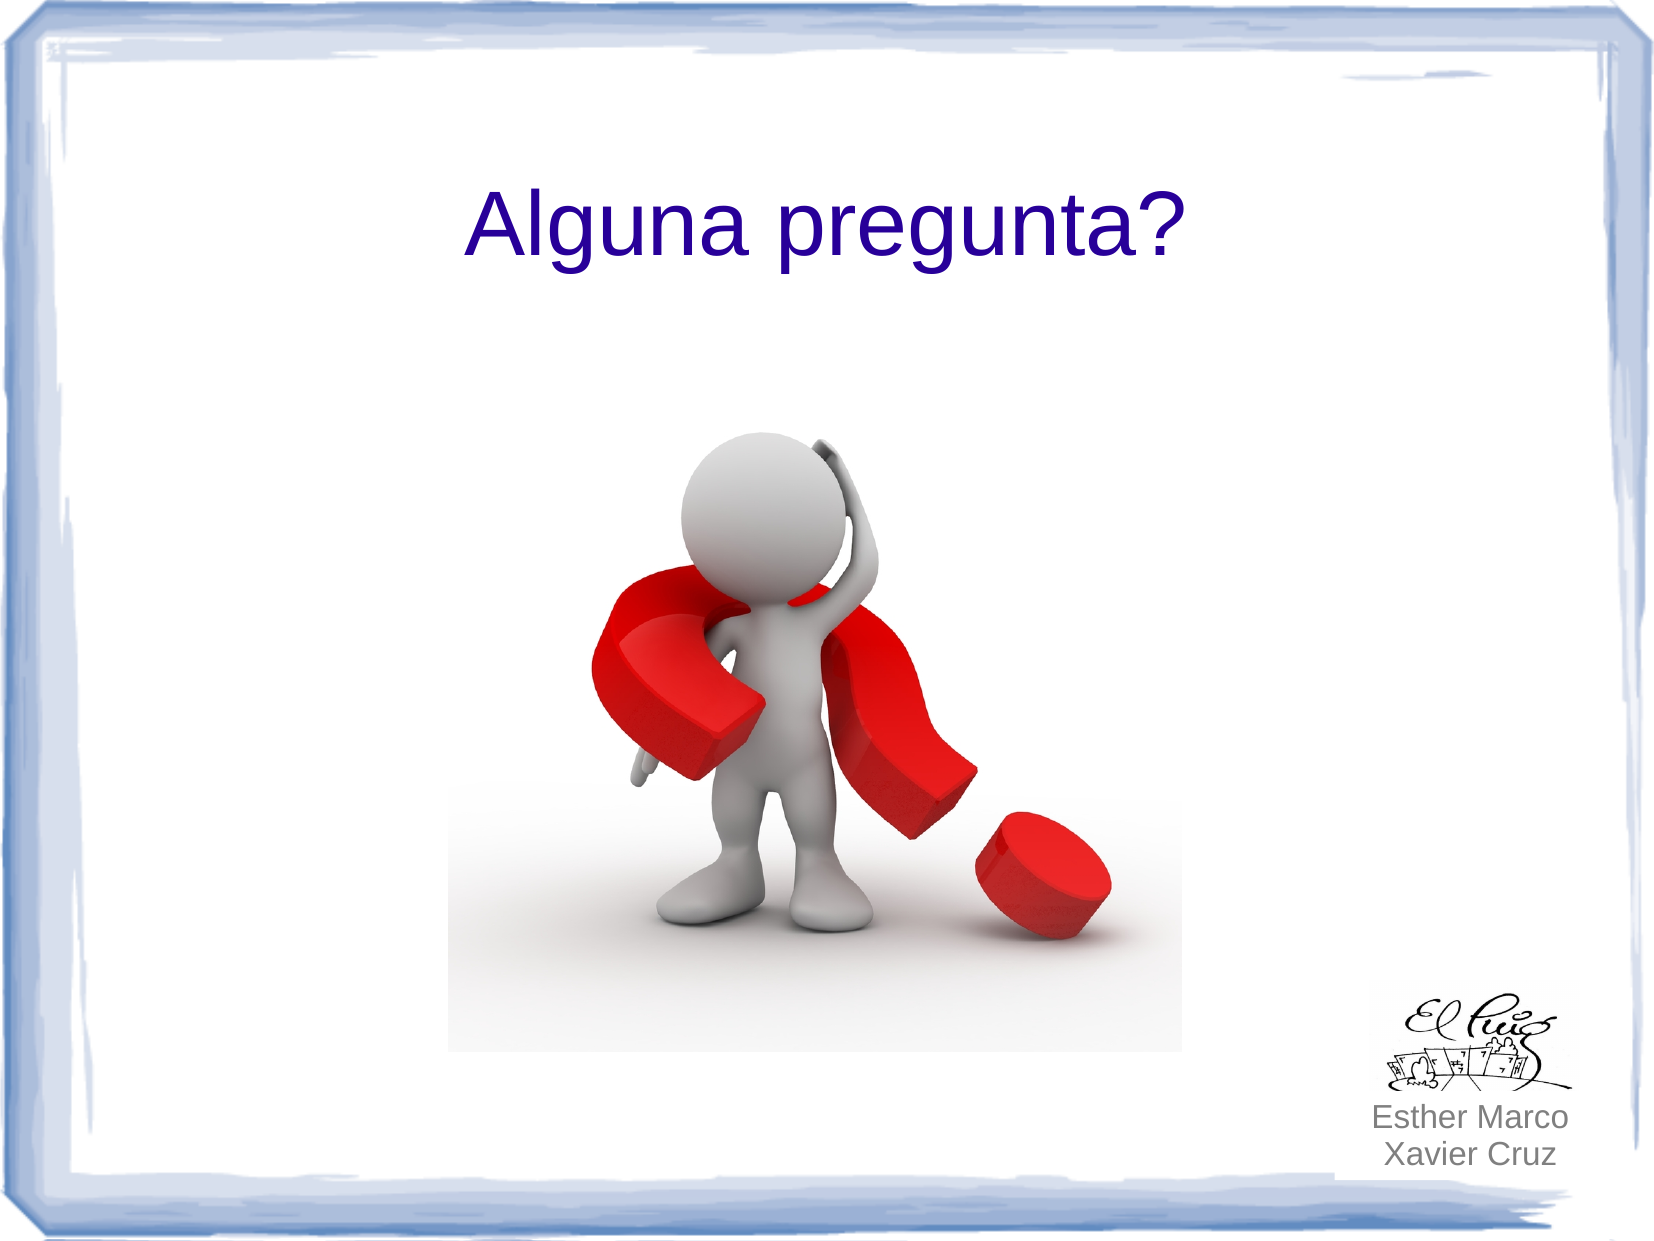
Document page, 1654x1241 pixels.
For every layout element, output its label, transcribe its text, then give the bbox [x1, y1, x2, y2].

title Alguna pregunta? [82, 120, 1571, 328]
picture [0, 0, 1654, 1241]
